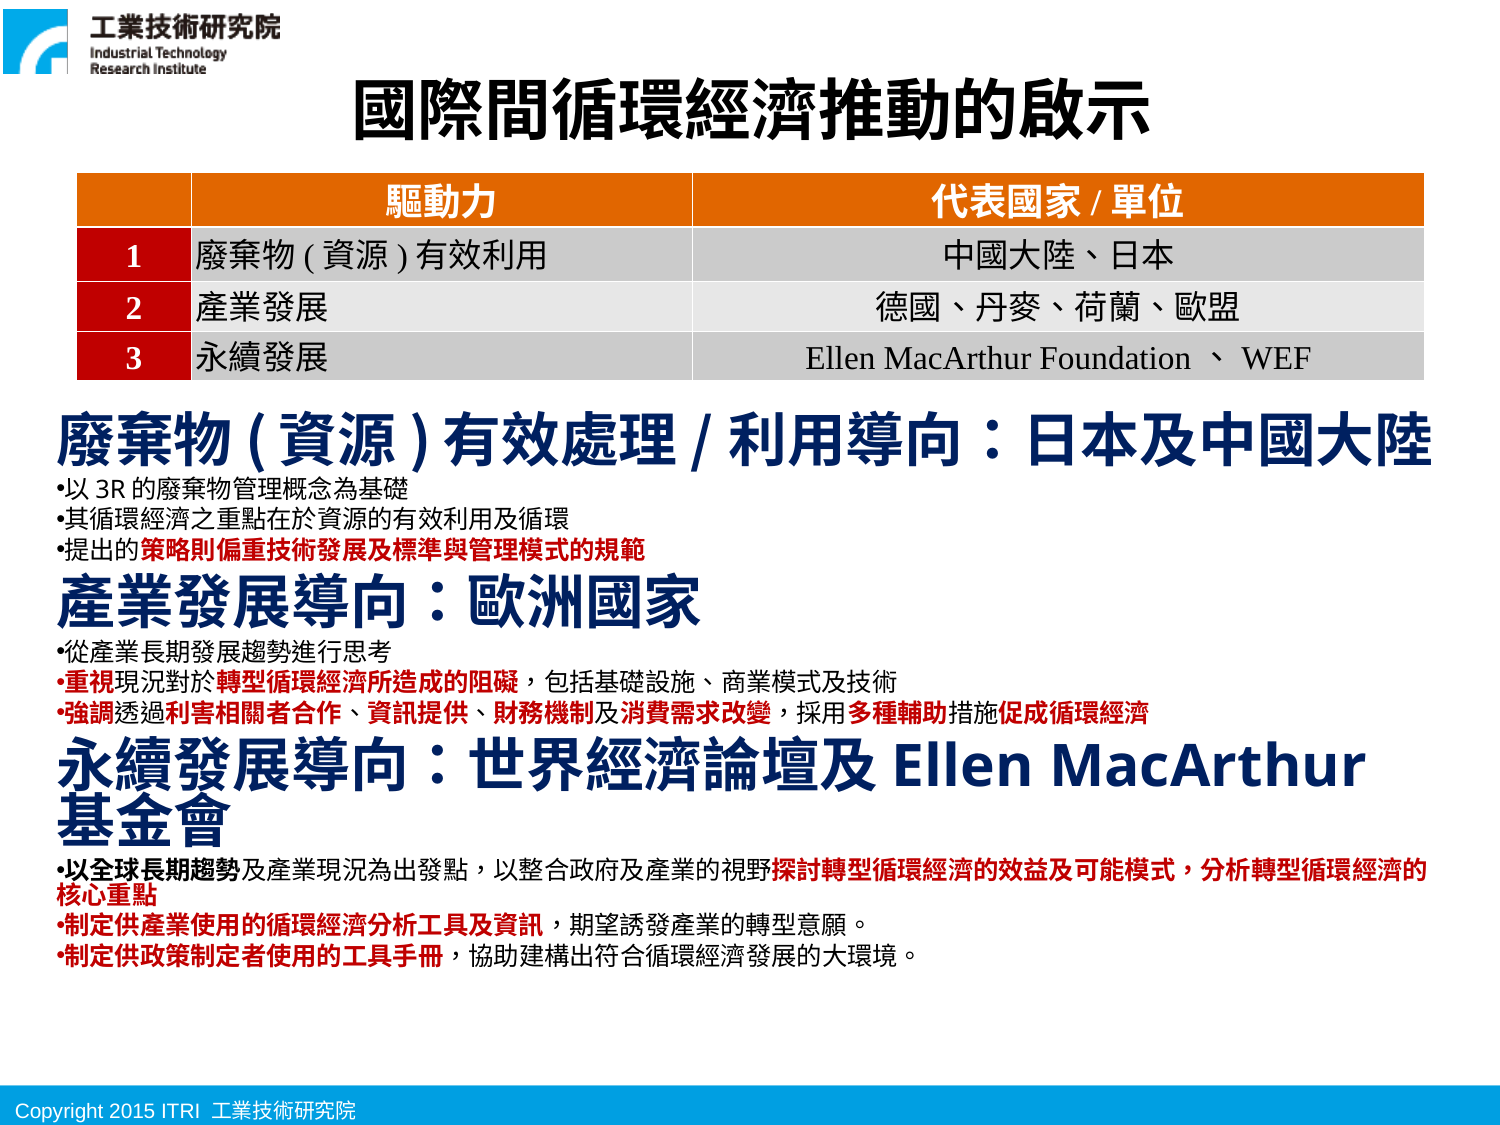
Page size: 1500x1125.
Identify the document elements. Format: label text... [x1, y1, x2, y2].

table_cell 3 [77, 332, 191, 380]
table_cell 德國、丹麥、荷蘭、歐盟 [693, 282, 1424, 331]
table_header 驅動力 [192, 173, 692, 226]
table_header 代表國家/單位 [693, 173, 1424, 226]
table_cell 2 [77, 282, 191, 331]
table_header [77, 173, 191, 226]
table_cell 1 [77, 228, 191, 281]
table_cell 中國大陸、日本 [693, 228, 1424, 281]
list 廢棄物(資源)有效處理/利用導向：日本及中國大陸 以3R的廢棄物管理概念為基礎 其循環經濟之重點在於資源的有效利用及循環 提出的策略則偏重技術發展及標準與管理模式的規範 產業發展導向：歐洲國家 從產業長期發展趨勢進行思考 重視現況對於轉型循環經濟所造成的阻礙，包括基礎設施、商業模式及技術 強調透過利害相關者合作、資訊提供、財務機制及消費需求改變，採用多種輔助措施促成循環經濟 永續發展導向：世界經濟論壇及Ellen MacArthur 基金會 以全球長期趨勢及產業現況為出發點，以整合政府及產業的視野探討轉型循環經濟的效益及可能模式，分析轉型循環經濟的核心重點 制定供產業使用的循環經濟分析工具及資訊，期望誘發產業的轉型意願。 制定供政策制定者使用的工具手冊，協助建構出符合循環經濟發展的大環境。 [41, 408, 1457, 1041]
table_cell 產業發展 [192, 282, 692, 331]
picture [19, 9, 280, 74]
table_cell Ellen MacArthur Foundation、WEF [693, 332, 1424, 380]
table_cell 廢棄物(資源)有效利用 [192, 228, 692, 281]
table_cell 永續發展 [192, 332, 692, 380]
title 國際間循環經濟推動的啟示 [76, 30, 1427, 185]
